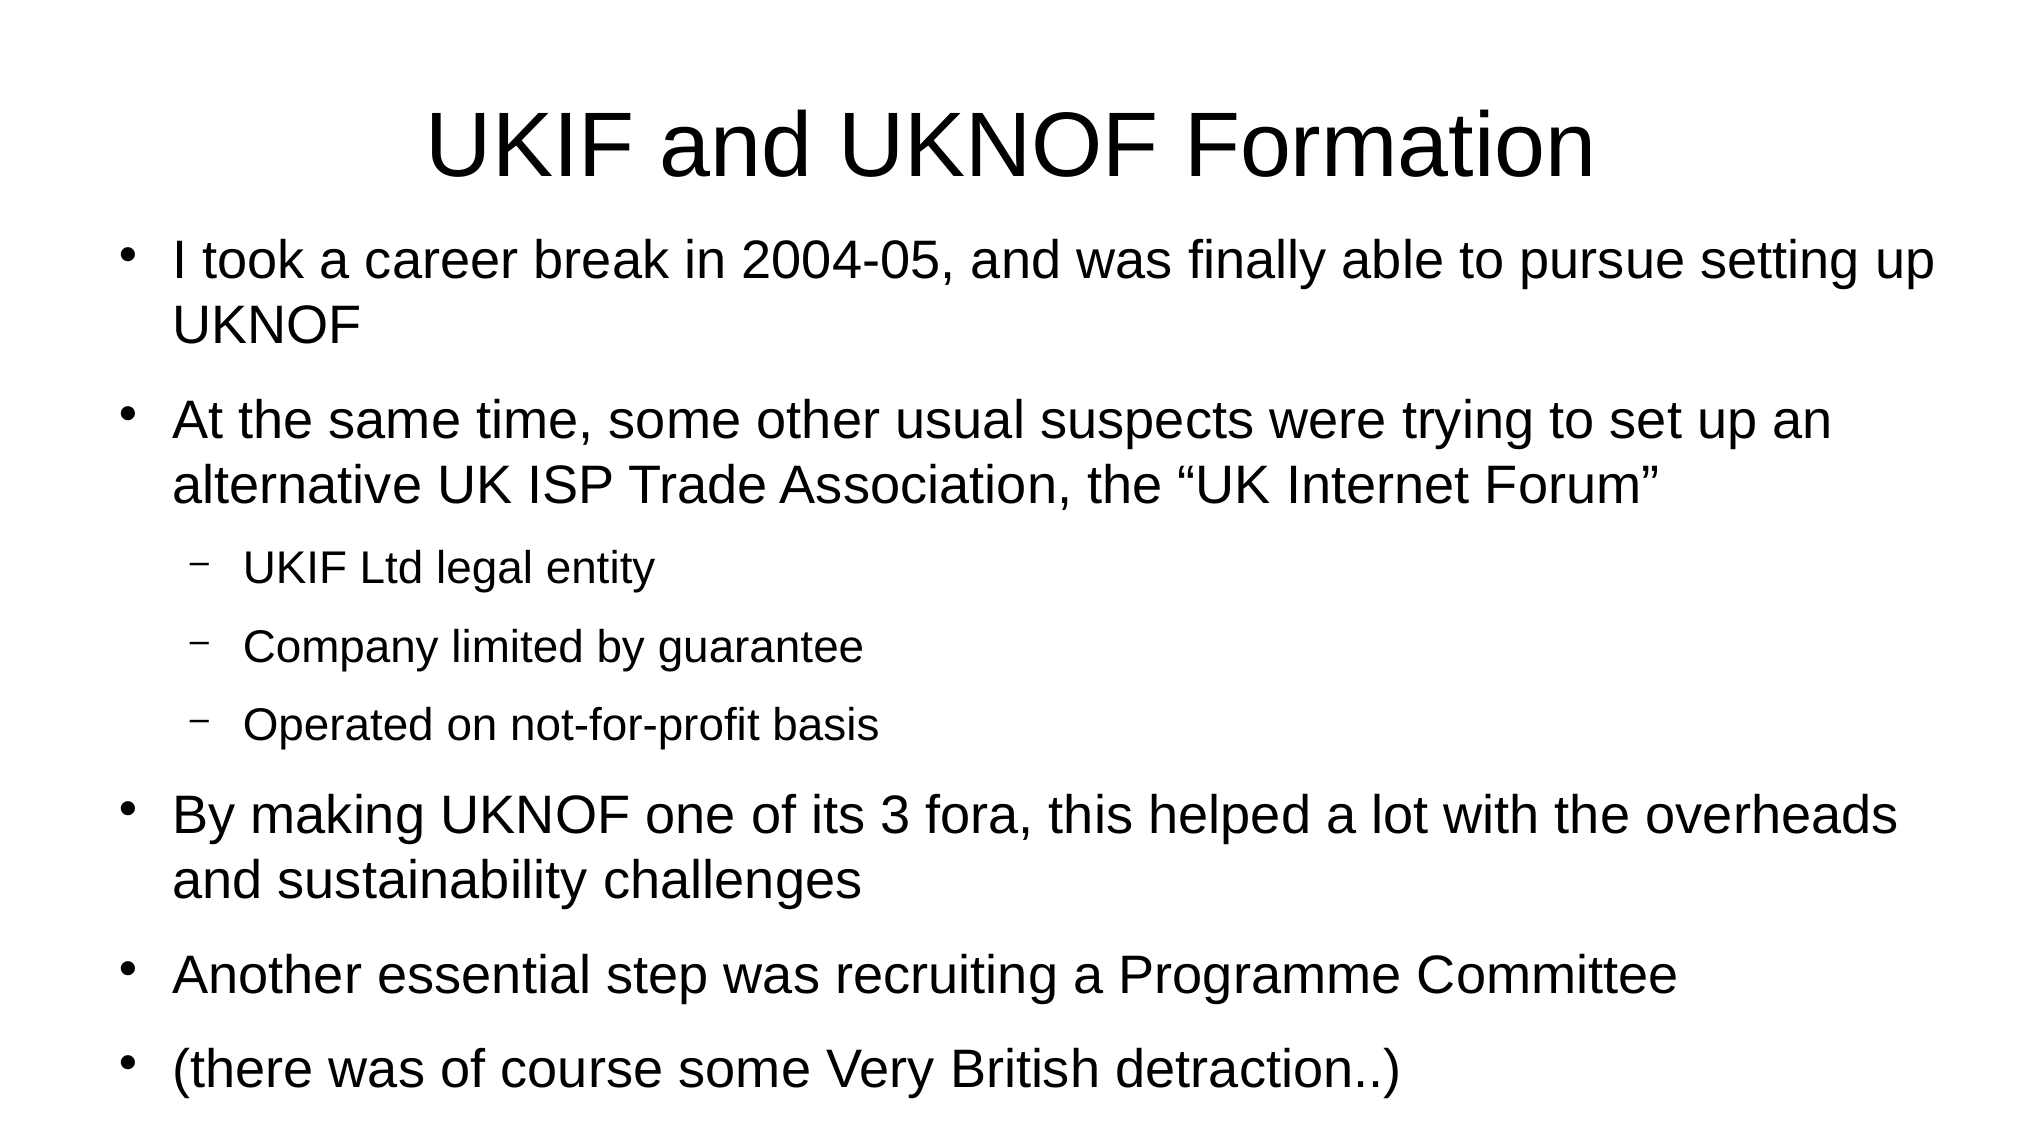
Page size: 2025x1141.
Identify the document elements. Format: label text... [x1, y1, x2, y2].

list I took a career break in 2004-05, and was finally able to pursue setting up UKNOF At the same time, some other usual suspects were trying to set up an alternative UK ISP Trade Association, the “UK Internet Forum” UKIF Ltd legal entity Company limited by guarantee Operated on not-for-profit basis By making UKNOF one of its 3 fora, this helped a lot with the overheads and sustainability challenges Another essential step was recruiting a Programme Committee (there was of course some Very British detraction..) [101, 224, 1950, 886]
title UKIF and UKNOF Formation [101, 45, 1923, 224]
